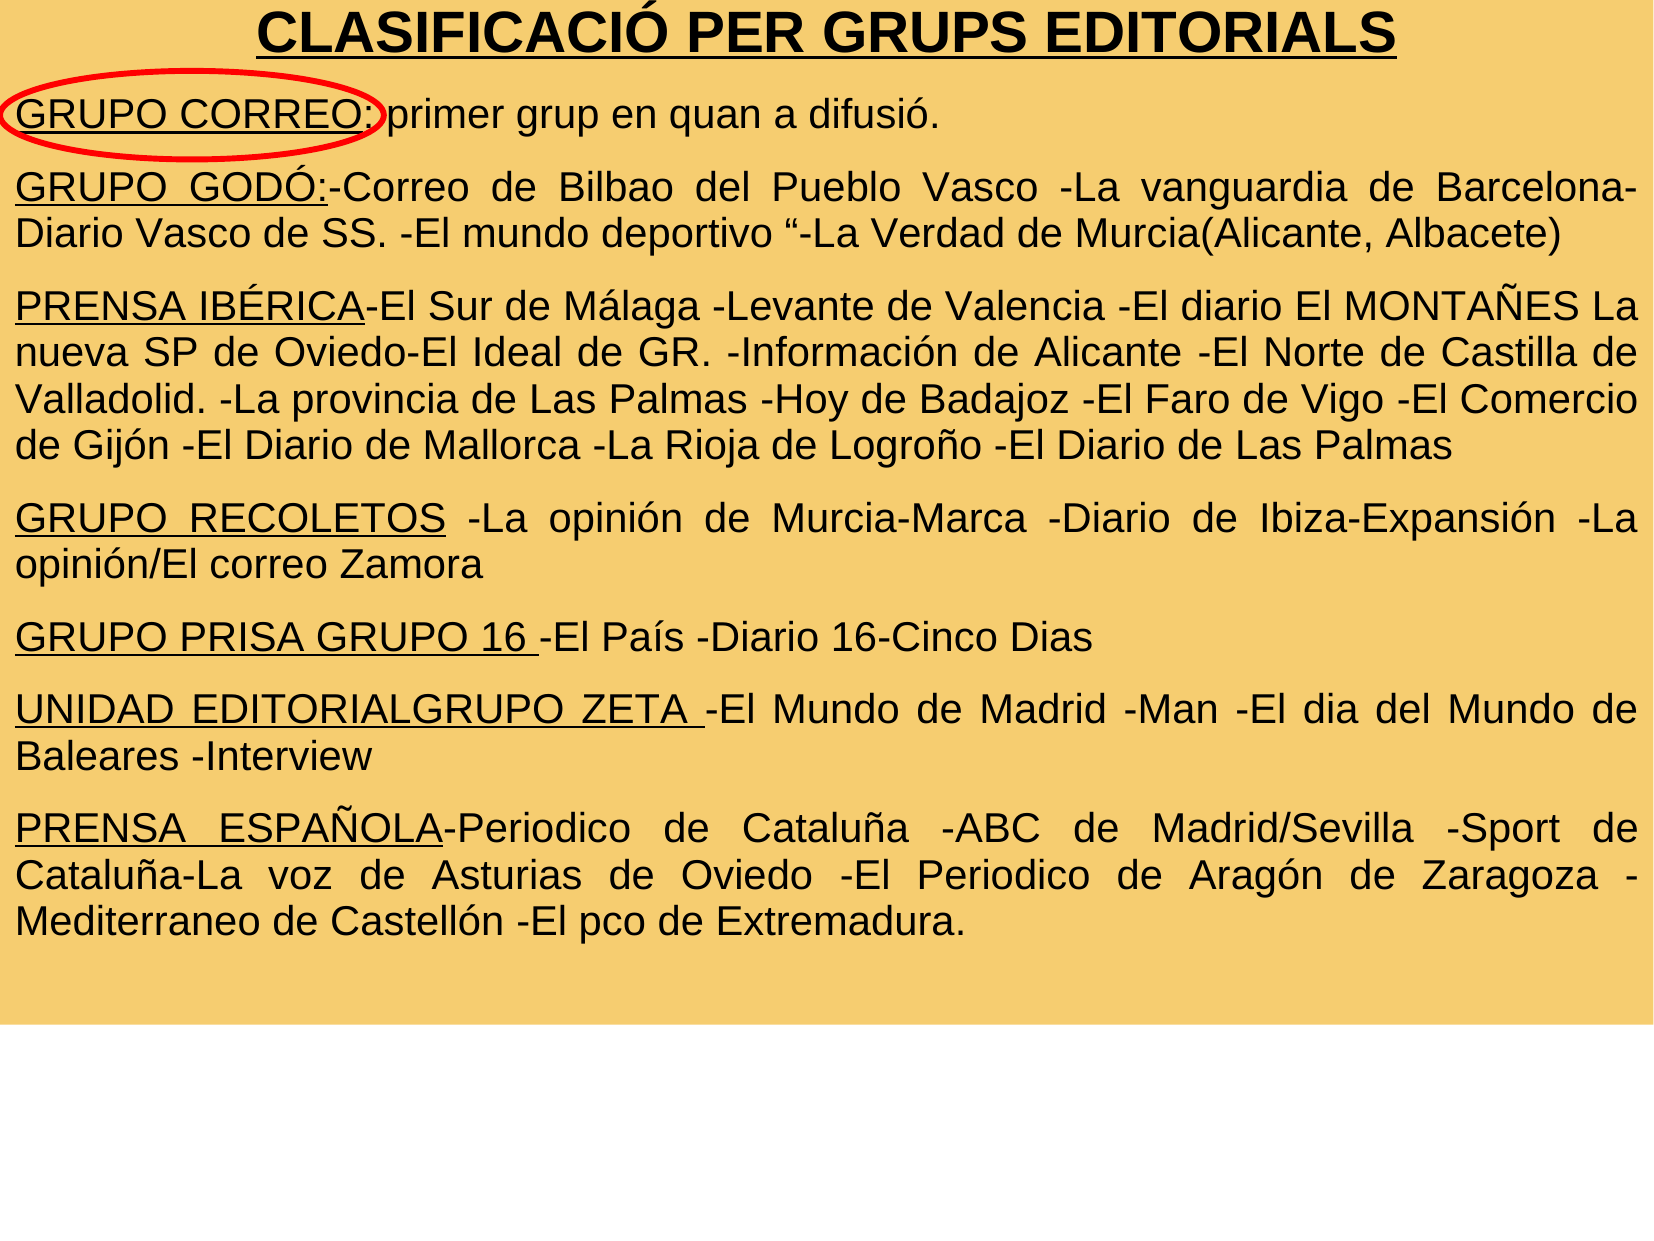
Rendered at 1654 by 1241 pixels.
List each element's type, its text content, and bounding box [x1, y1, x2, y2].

text_box CLASIFICACIÓ PER GRUPS EDITORIALS GRUPO CORREO: primer grup en quan a difusió. GRUPO GODÓ:-Correo de Bilbao del Pueblo Vasco -La vanguardia de Barcelona-Diario Vasco de SS. -El mundo deportivo “-La Verdad de Murcia(Alicante, Albacete) PRENSA IBÉRICA-El Sur de Málaga -Levante de Valencia -El diario El MONTAÑES La nueva SP de Oviedo-El Ideal de GR. -Información de Alicante -El Norte de Castilla de Valladolid. -La provincia de Las Palmas -Hoy de Badajoz -El Faro de Vigo -El Comercio de Gijón -El Diario de Mallorca -La Rioja de Logroño -El Diario de Las Palmas GRUPO RECOLETOS -La opinión de Murcia-Marca -Diario de Ibiza-Expansión -La opinión/El correo Zamora GRUPO PRISA GRUPO 16 -El País -Diario 16-Cinco Dias UNIDAD EDITORIALGRUPO ZETA -El Mundo de Madrid -Man -El dia del Mundo de Baleares -Interview PRENSA ESPAÑOLA-Periodico de Cataluña -ABC de Madrid/Sevilla -Sport de Cataluña-La voz de Asturias de Oviedo -El Periodico de Aragón de Zaragoza -Mediterraneo de Castellón -El pco de Extremadura. [4, 74, 380, 131]
text_box CLASIFICACIÓ PER GRUPS EDITORIALS GRUPO CORREO: primer grup en quan a difusió. GRUPO GODÓ:-Correo de Bilbao del Pueblo Vasco -La vanguardia de Barcelona-Diario Vasco de SS. -El mundo deportivo “-La Verdad de Murcia(Alicante, Albacete) PRENSA IBÉRICA-El Sur de Málaga -Levante de Valencia -El diario El MONTAÑES La nueva SP de Oviedo-El Ideal de GR. -Información de Alicante -El Norte de Castilla de Valladolid. -La provincia de Las Palmas -Hoy de Badajoz -El Faro de Vigo -El Comercio de Gijón -El Diario de Mallorca -La Rioja de Logroño -El Diario de Las Palmas GRUPO RECOLETOS -La opinión de Murcia-Marca -Diario de Ibiza-Expansión -La opinión/El correo Zamora GRUPO PRISA GRUPO 16 -El País -Diario 16-Cinco Dias UNIDAD EDITORIALGRUPO ZETA -El Mundo de Madrid -Man -El dia del Mundo de Baleares -Interview PRENSA ESPAÑOLA-Periodico de Cataluña -ABC de Madrid/Sevilla -Sport de Cataluña-La voz de Asturias de Oviedo -El Periodico de Aragón de Zaragoza -Mediterraneo de Castellón -El pco de Extremadura. [0, 0, 1654, 1025]
